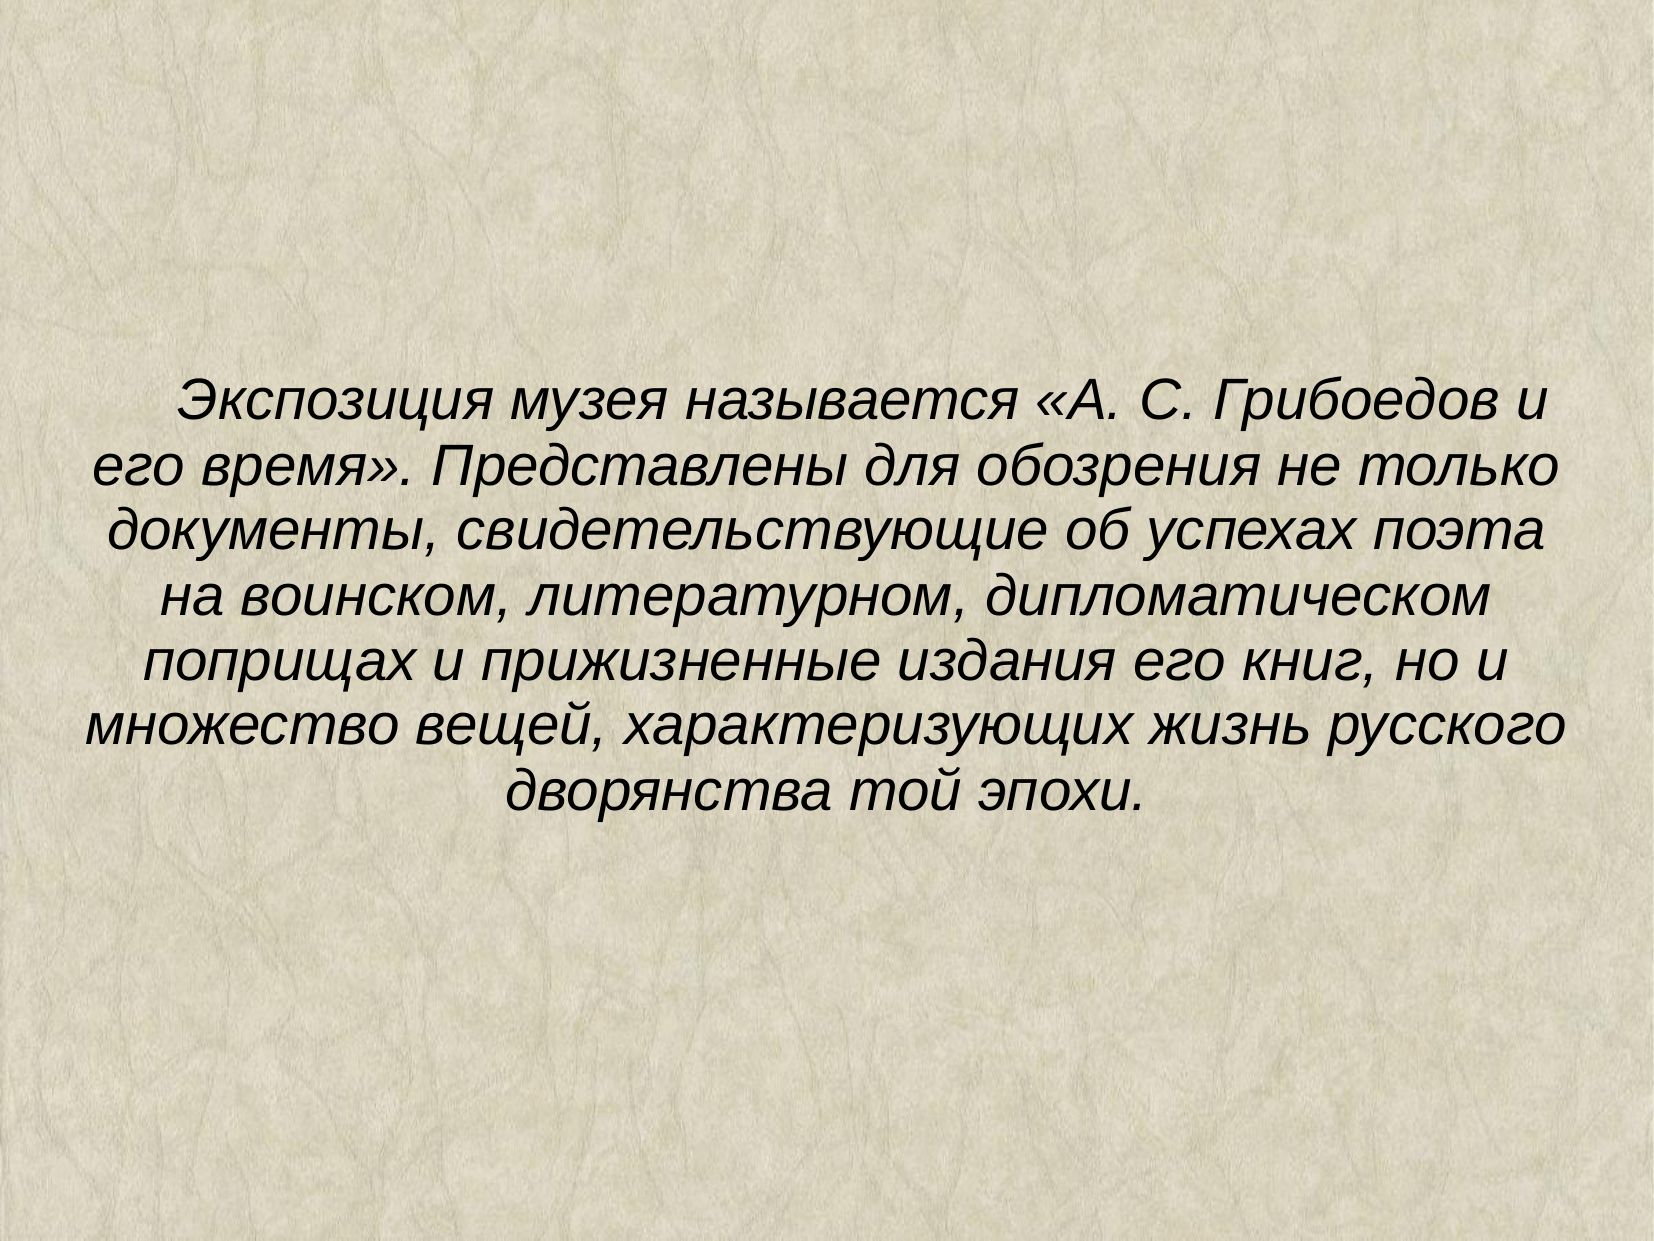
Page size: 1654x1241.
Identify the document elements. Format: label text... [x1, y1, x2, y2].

subtitle Экспозиция музея называется «А. С. Грибоедов и его время». Представлены для обозрения не только документы, свидетельствующие об успехах поэта на воинском, литературном, дипломатическом поприщах и прижизненные издания его книг, но и множество вещей, характеризующих жизнь русского дворянства той эпохи. [82, 185, 1571, 1004]
picture [0, 0, 1654, 1241]
